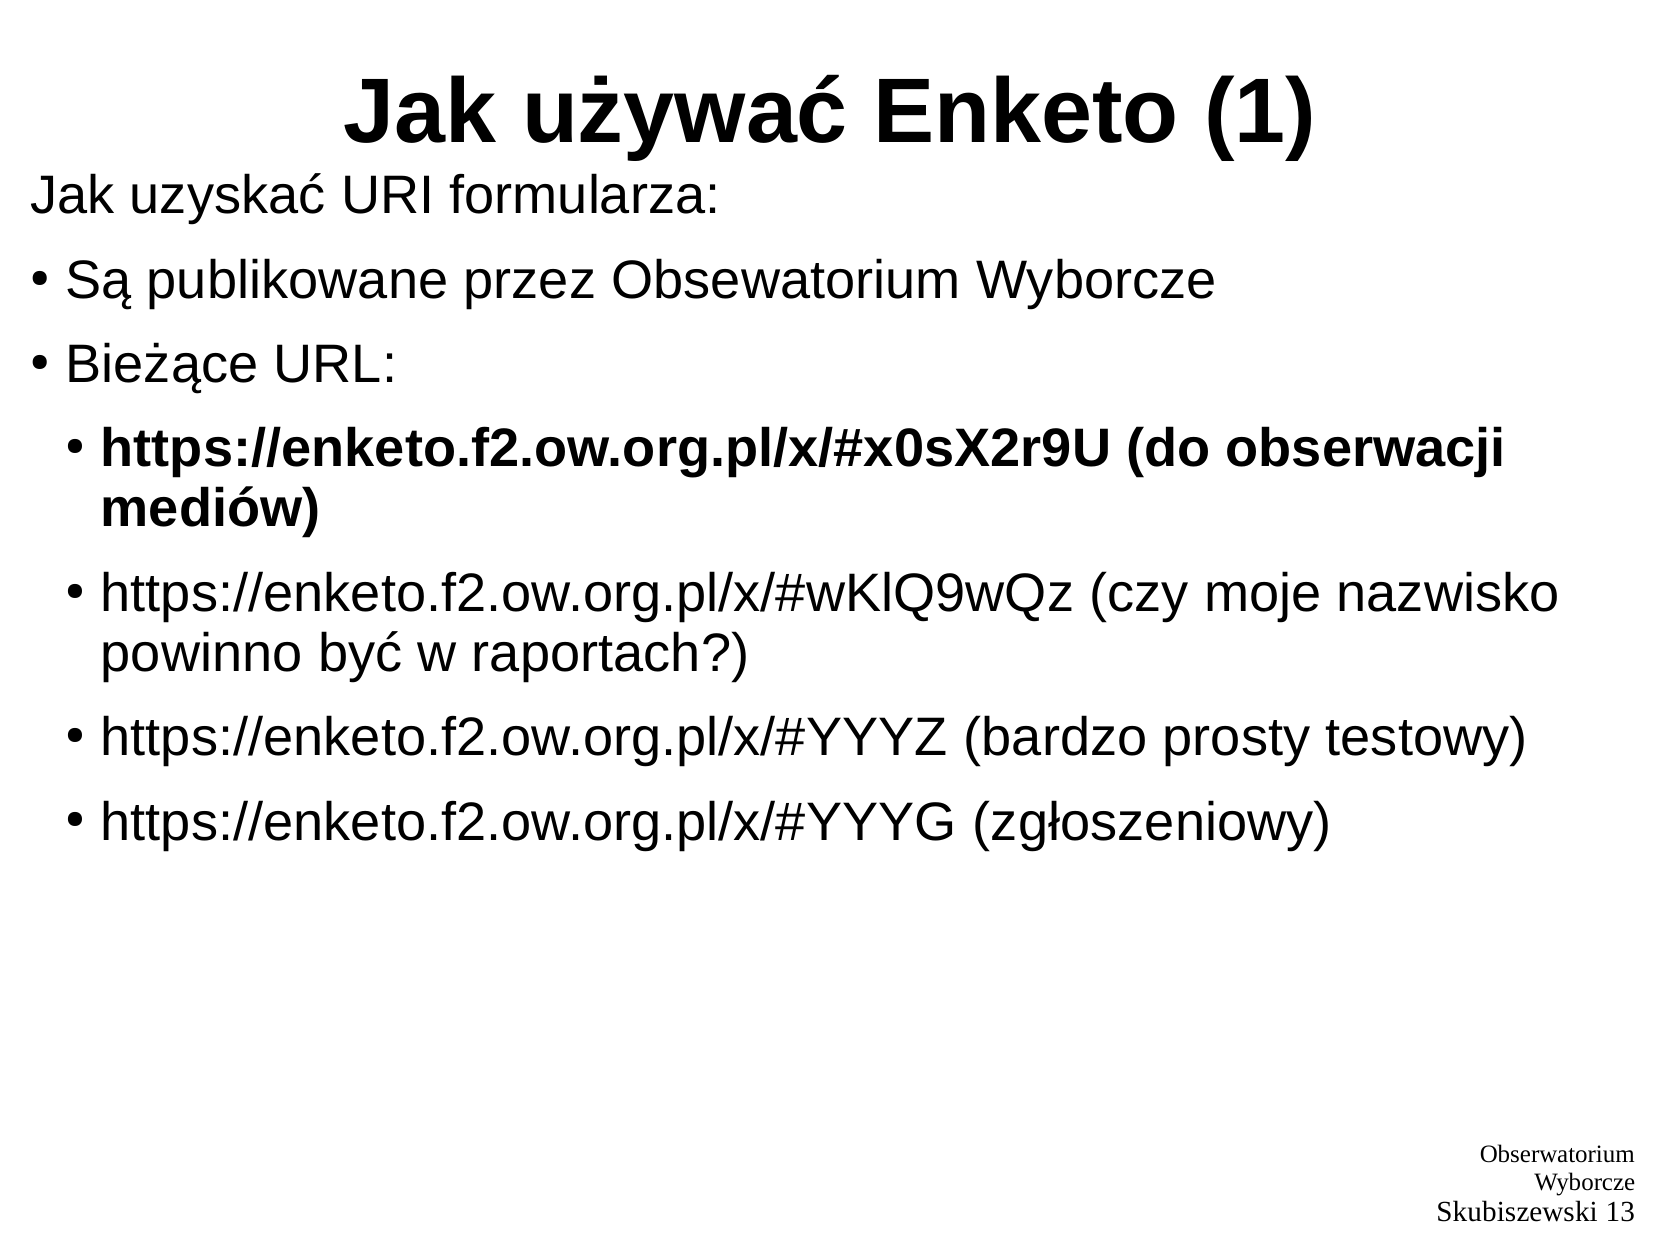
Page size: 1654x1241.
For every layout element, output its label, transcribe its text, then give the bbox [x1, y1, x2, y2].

title Jak używać Enketo (1) [86, 60, 1575, 164]
list Jak uzyskać URI formularza: Są publikowane przez Obsewatorium Wyborcze Bieżące URL: https://enketo.f2.ow.org.pl/x/#x0sX2r9U (do obserwacji mediów) https://enketo.f2.ow.org.pl/x/#wKlQ9wQz (czy moje nazwisko powinno być w raportach?) https://enketo.f2.ow.org.pl/x/#YYYZ (bardzo prosty testowy) https://enketo.f2.ow.org.pl/x/#YYYG (zgłoszeniowy) [30, 164, 1583, 1141]
